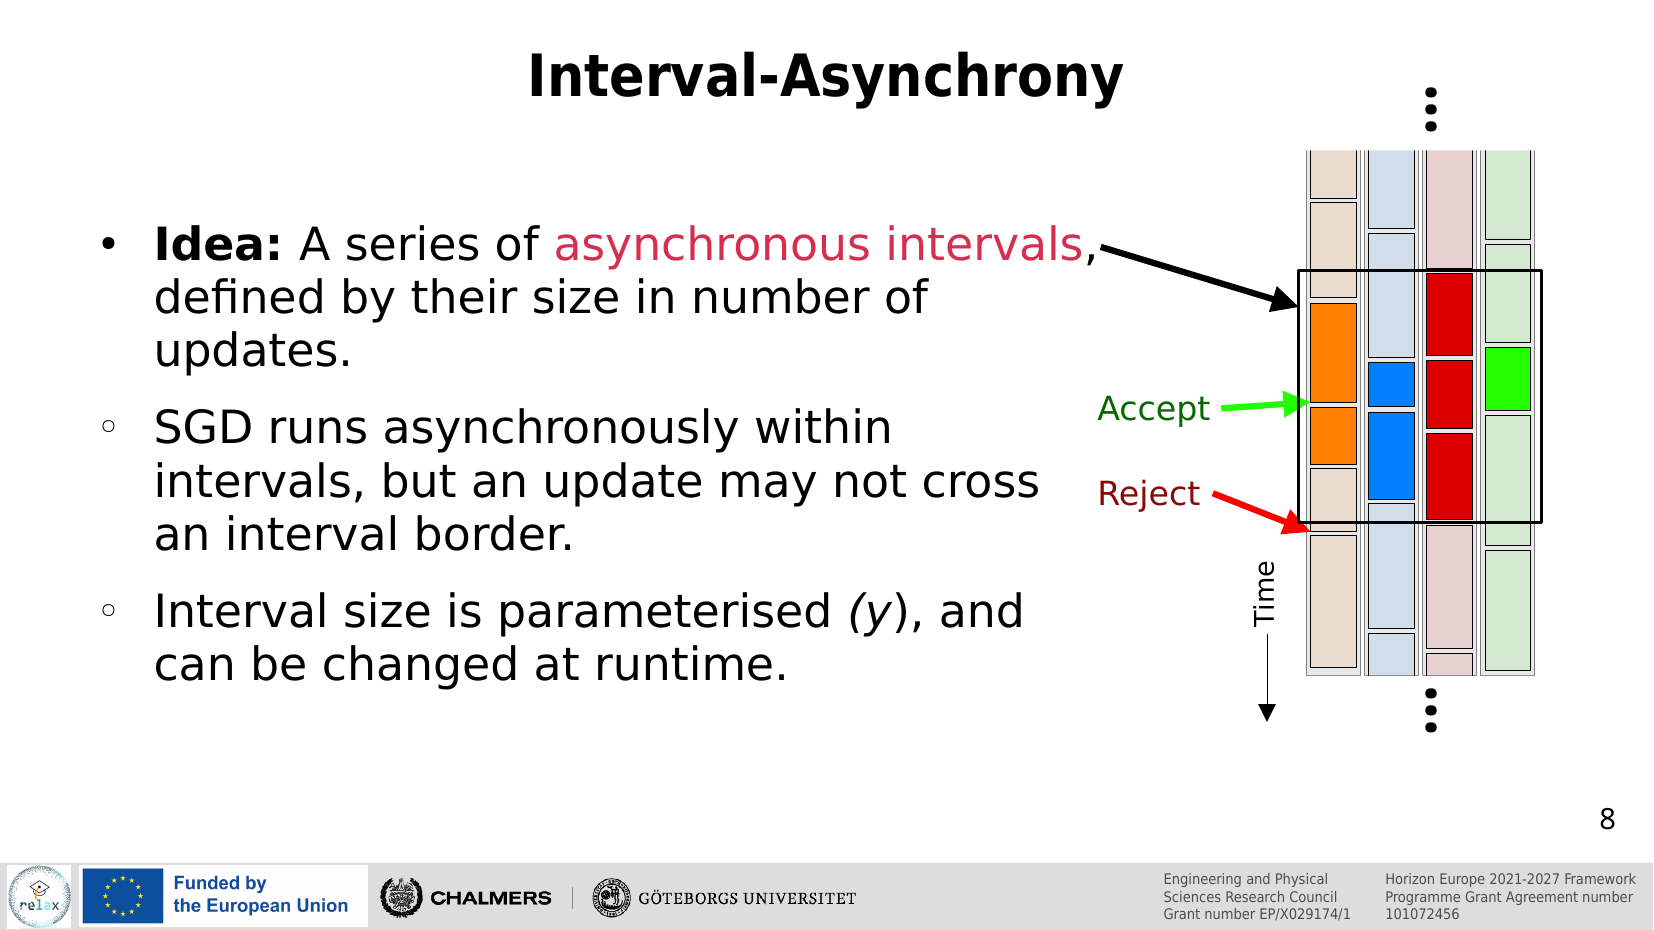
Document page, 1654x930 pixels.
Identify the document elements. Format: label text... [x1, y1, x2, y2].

title Interval-Asynchrony [82, 19, 1571, 133]
text_box [1480, 524, 1552, 693]
text_box ••• [1391, 663, 1481, 752]
text_box Accept [1082, 382, 1226, 436]
text_box [1422, 524, 1477, 663]
list Idea: A series of asynchronous intervals, defined by their size in number of updates. SGD runs asynchronously within intervals, but an update may not cross an interval border. Interval size is parameterised (y), and can be changed at runtime. [82, 217, 1107, 800]
text_box [1480, 272, 1535, 521]
text_box [1422, 272, 1477, 521]
text_box [1306, 272, 1361, 521]
text_box Reject [1082, 467, 1216, 521]
text_box ••• [1391, 50, 1481, 151]
text_box [1364, 272, 1419, 521]
text_box [1289, 524, 1419, 693]
text_box [1289, 133, 1419, 269]
picture [79, 856, 876, 930]
picture [7, 865, 71, 929]
text_box Time [1241, 546, 1288, 642]
text_box [1422, 151, 1477, 269]
text_box [1480, 133, 1552, 269]
